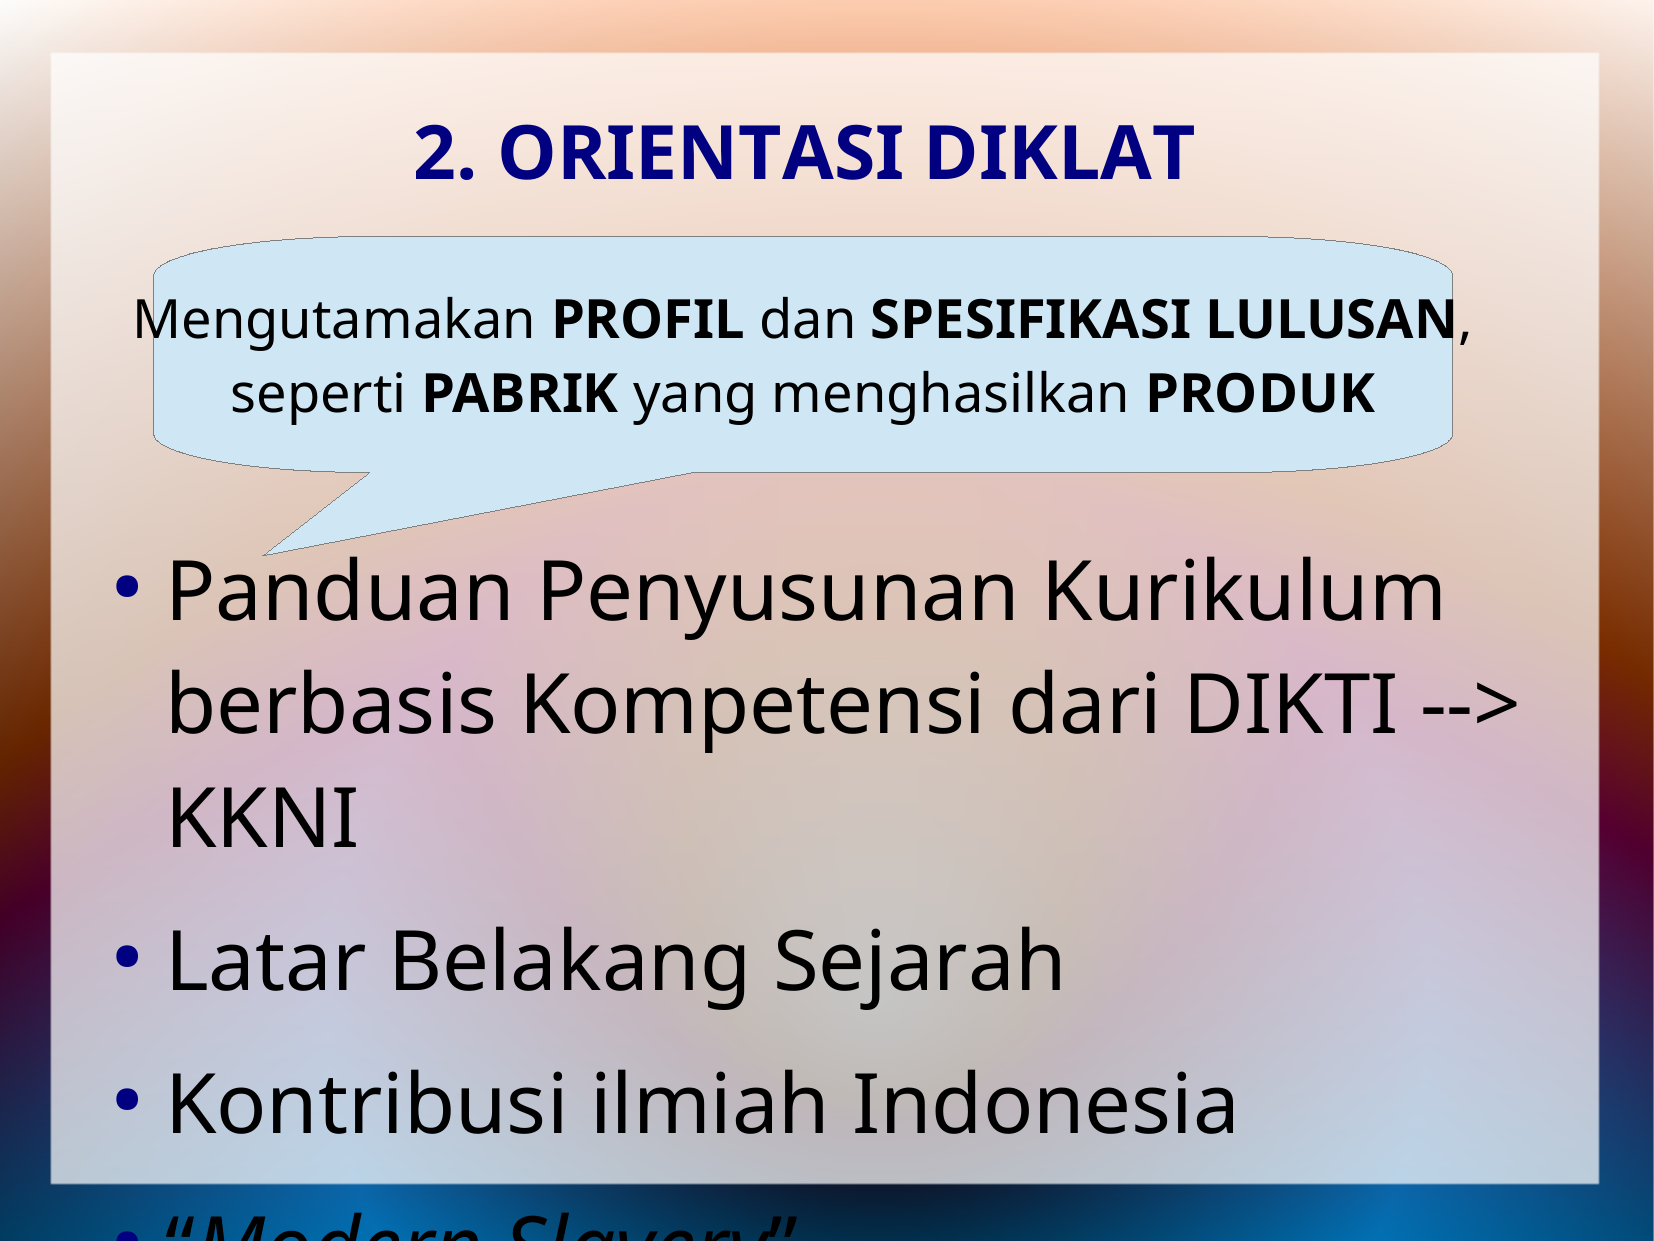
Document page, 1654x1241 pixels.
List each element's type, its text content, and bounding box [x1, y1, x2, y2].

picture [456, 1237, 470, 1241]
picture [672, 1237, 686, 1241]
picture [248, 1226, 256, 1241]
title 2. ORIENTASI DIKLAT [70, 64, 1559, 237]
picture [378, 1237, 392, 1241]
picture [283, 1237, 299, 1241]
picture [0, 0, 1654, 1241]
text_box Mengutamakan PROFIL dan SPESIFIKASI LULUSAN, seperti PABRIK yang menghasilkan PRODUK [153, 236, 1453, 556]
picture [331, 1237, 346, 1241]
picture [587, 1237, 601, 1241]
picture [213, 1225, 218, 1241]
list Panduan Penyusunan Kurikulum berbasis Kompetensi dari DIKTI --> KKNI Latar Belakang Sejarah Kontribusi ilmiah Indonesia “Modern Slavery” [94, 531, 1583, 1180]
